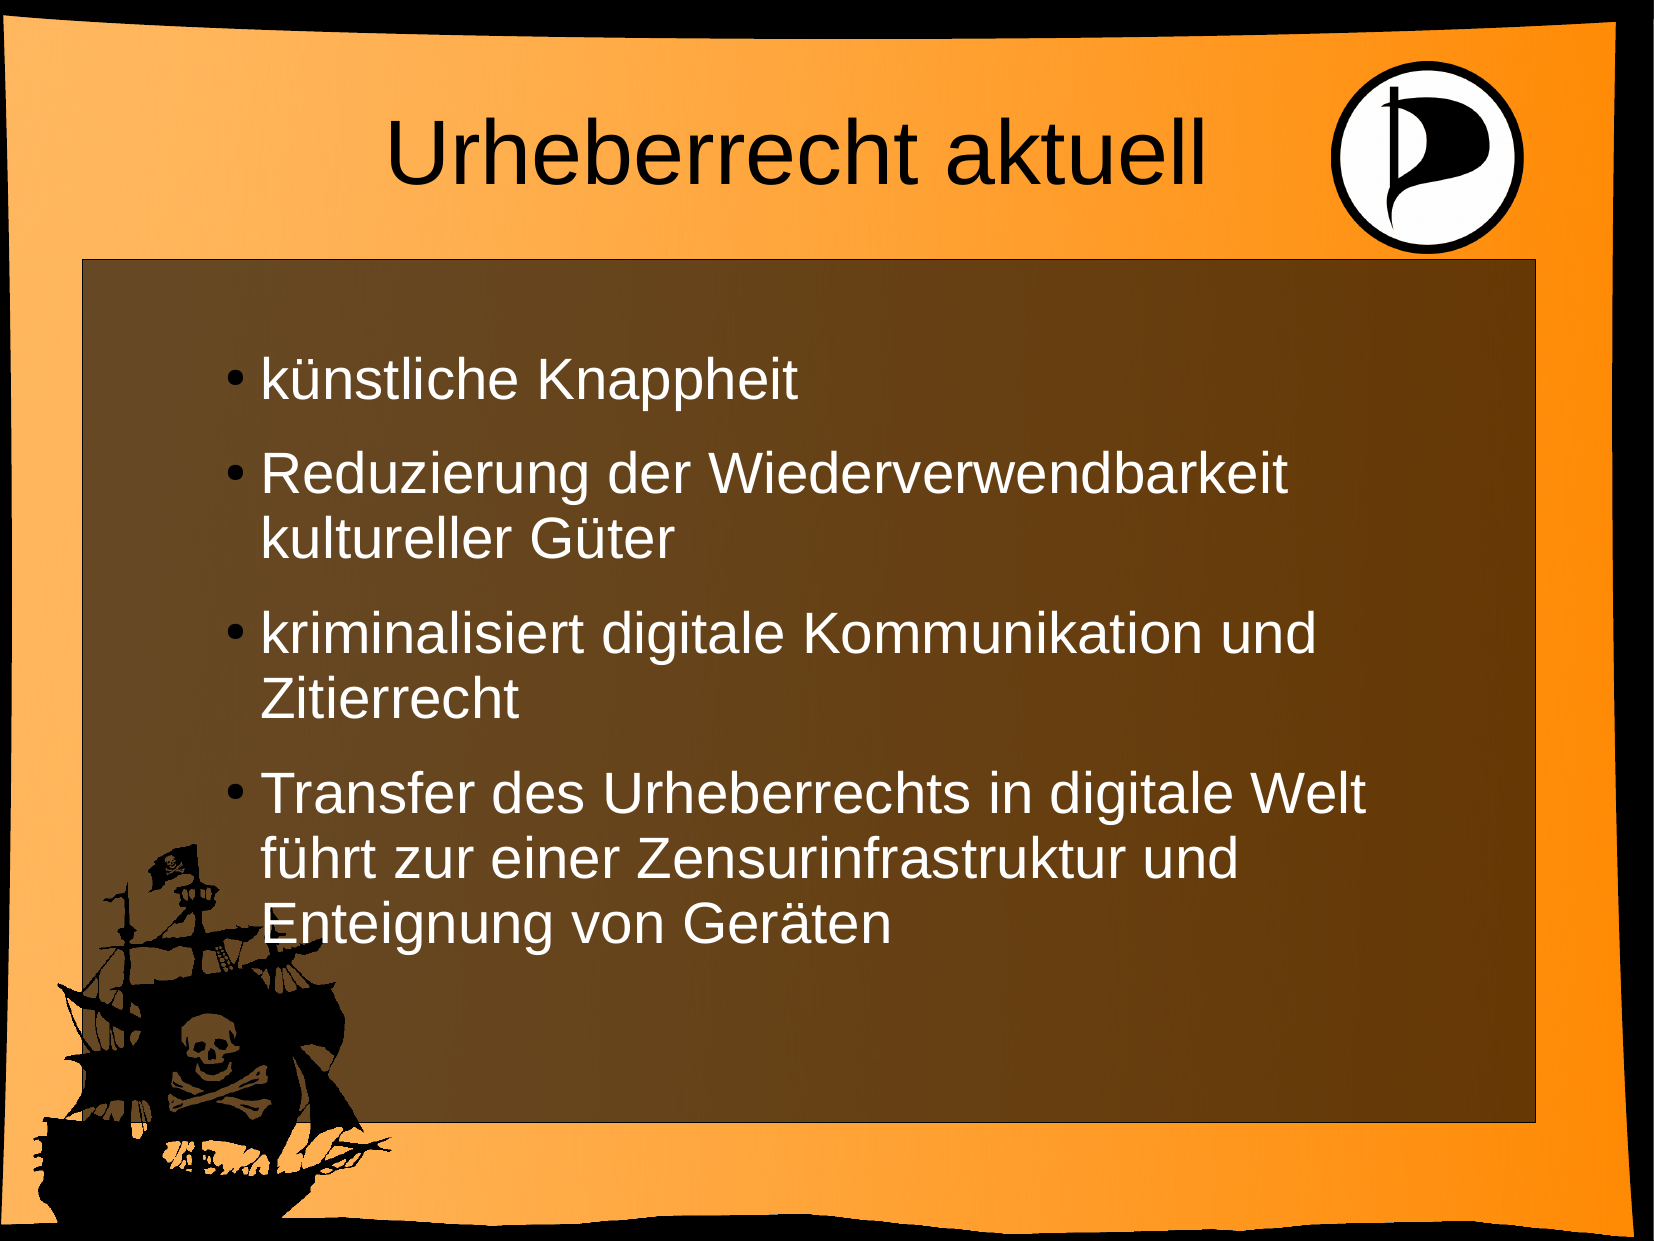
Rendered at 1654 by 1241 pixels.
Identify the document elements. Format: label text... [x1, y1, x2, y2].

title Urheberrecht aktuell [82, 49, 1512, 257]
text_box künstliche Knappheit Reduzierung der Wiederverwendbarkeit kultureller Güter kriminalisiert digitale Kommunikation und Zitierrecht Transfer des Urheberrechts in digitale Welt führt zur einer Zensurinfrastruktur und Enteignung von Geräten [210, 339, 1406, 963]
picture [1, 16, 1634, 1241]
text_box [82, 259, 1536, 1123]
